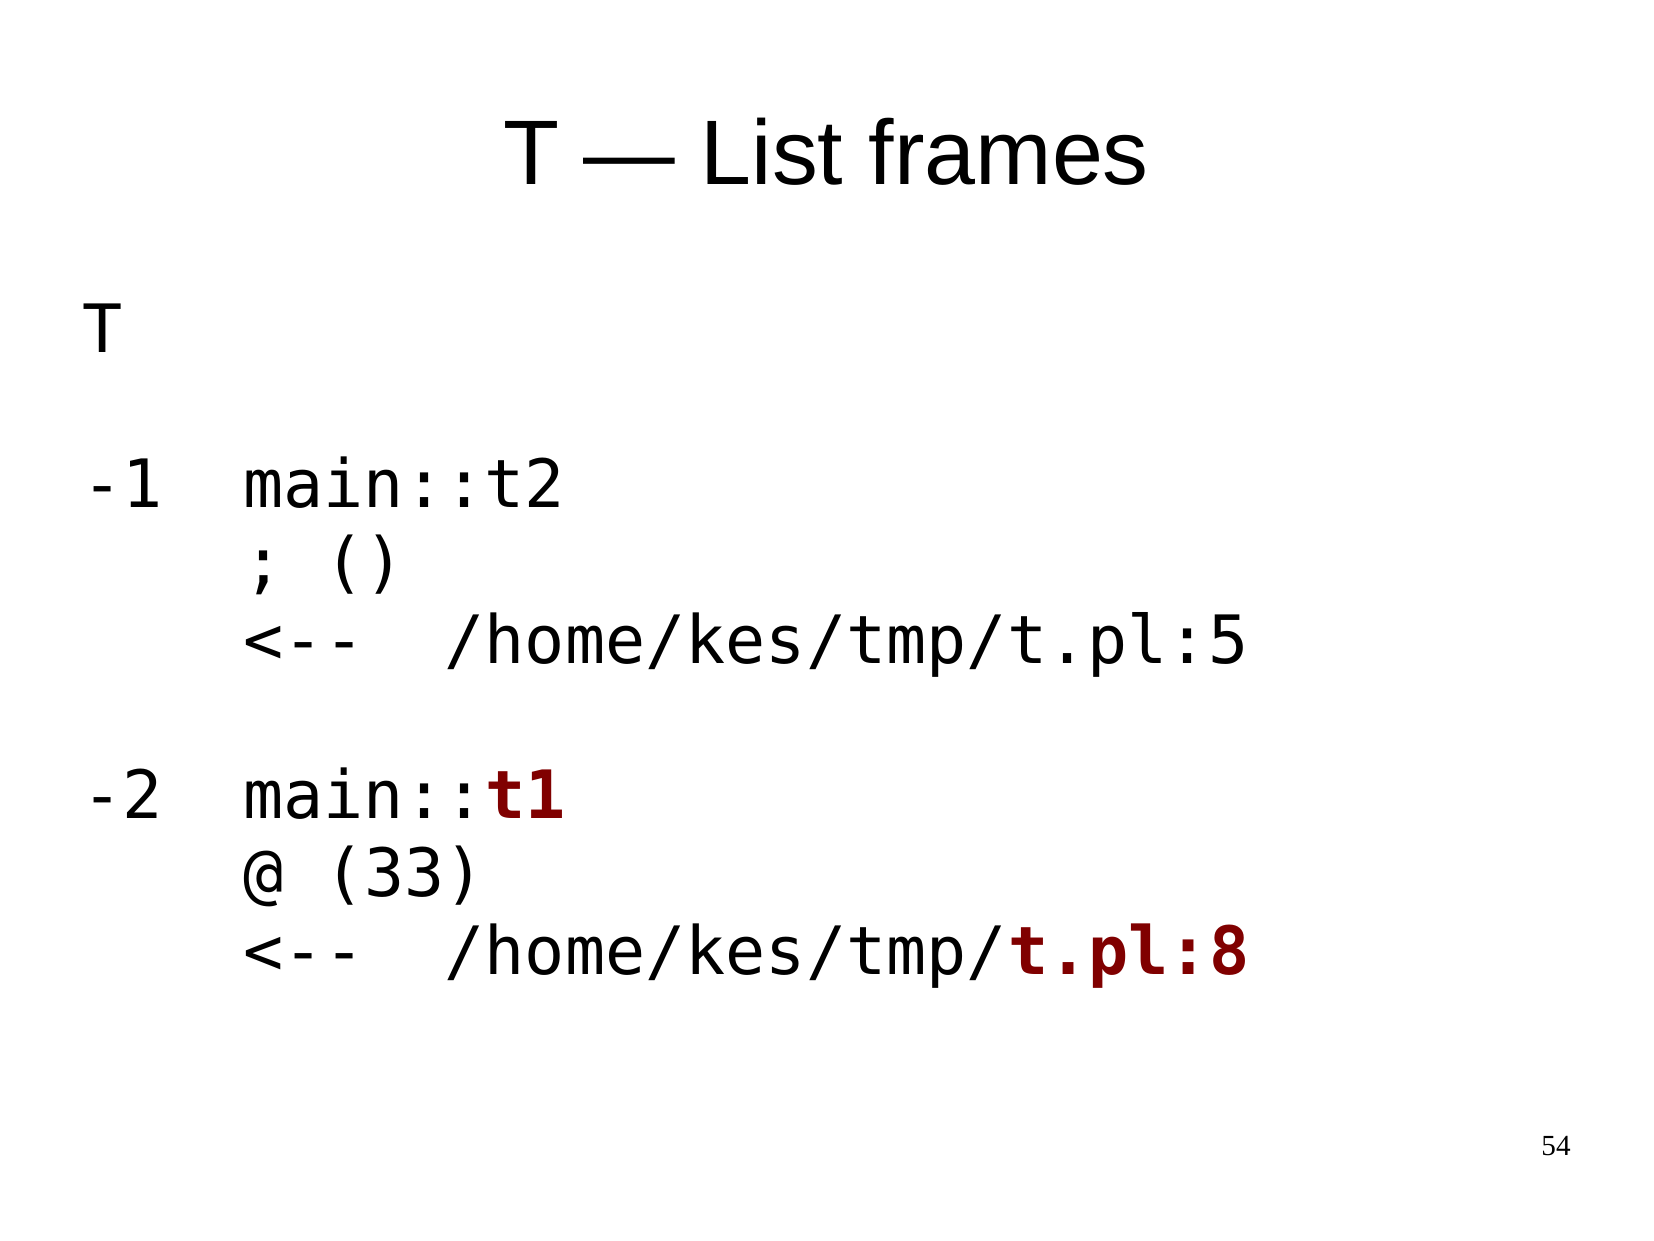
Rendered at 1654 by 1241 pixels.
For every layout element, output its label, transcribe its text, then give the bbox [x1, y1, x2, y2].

title T — List frames [82, 49, 1571, 257]
subtitle T -1 main::t2 ; () <-- /home/kes/tmp/t.pl:5 -2 main::t1 @ (33) <-- /home/kes/tmp/t.pl:8 [82, 290, 1571, 1158]
